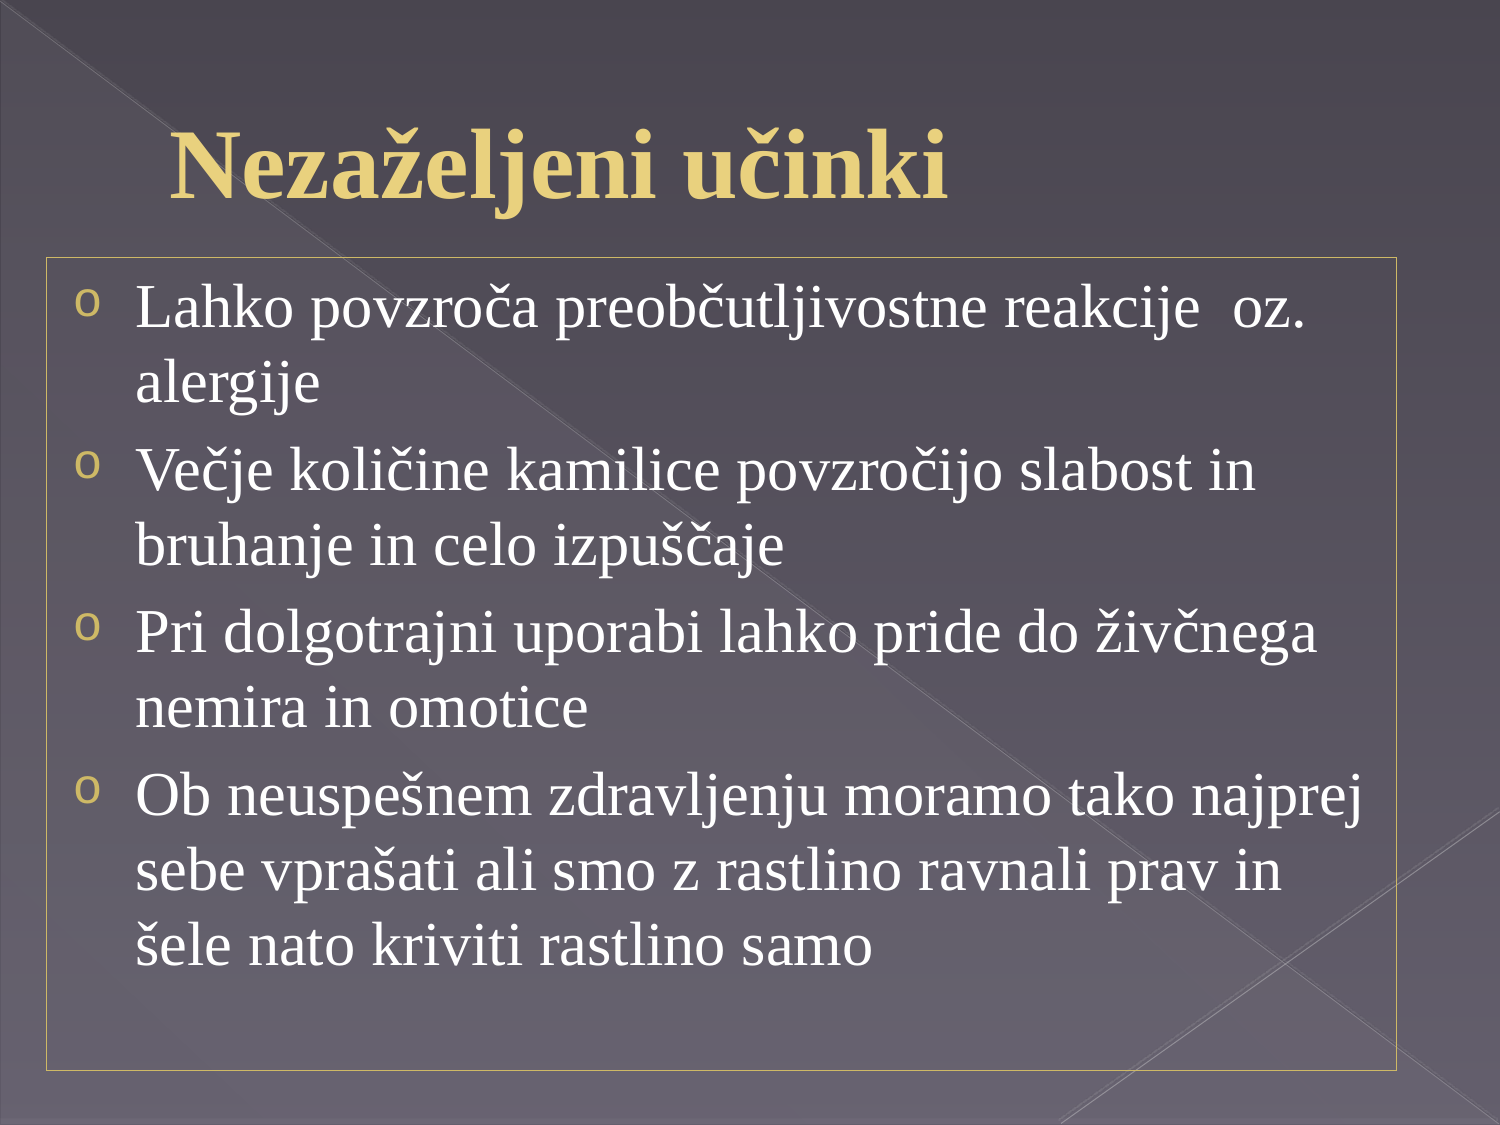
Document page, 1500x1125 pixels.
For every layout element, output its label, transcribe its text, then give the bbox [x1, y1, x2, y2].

title Nezaželjeni učinki [75, 43, 1425, 274]
list Lahko povzroča preobčutljivostne reakcije oz. alergije Večje količine kamilice povzročijo slabost in bruhanje in celo izpuščaje Pri dolgotrajni uporabi lahko pride do živčnega nemira in omotice Ob neuspešnem zdravljenju moramo tako najprej sebe vprašati ali smo z rastlino ravnali prav in šele nato kriviti rastlino samo [46, 257, 1397, 1071]
